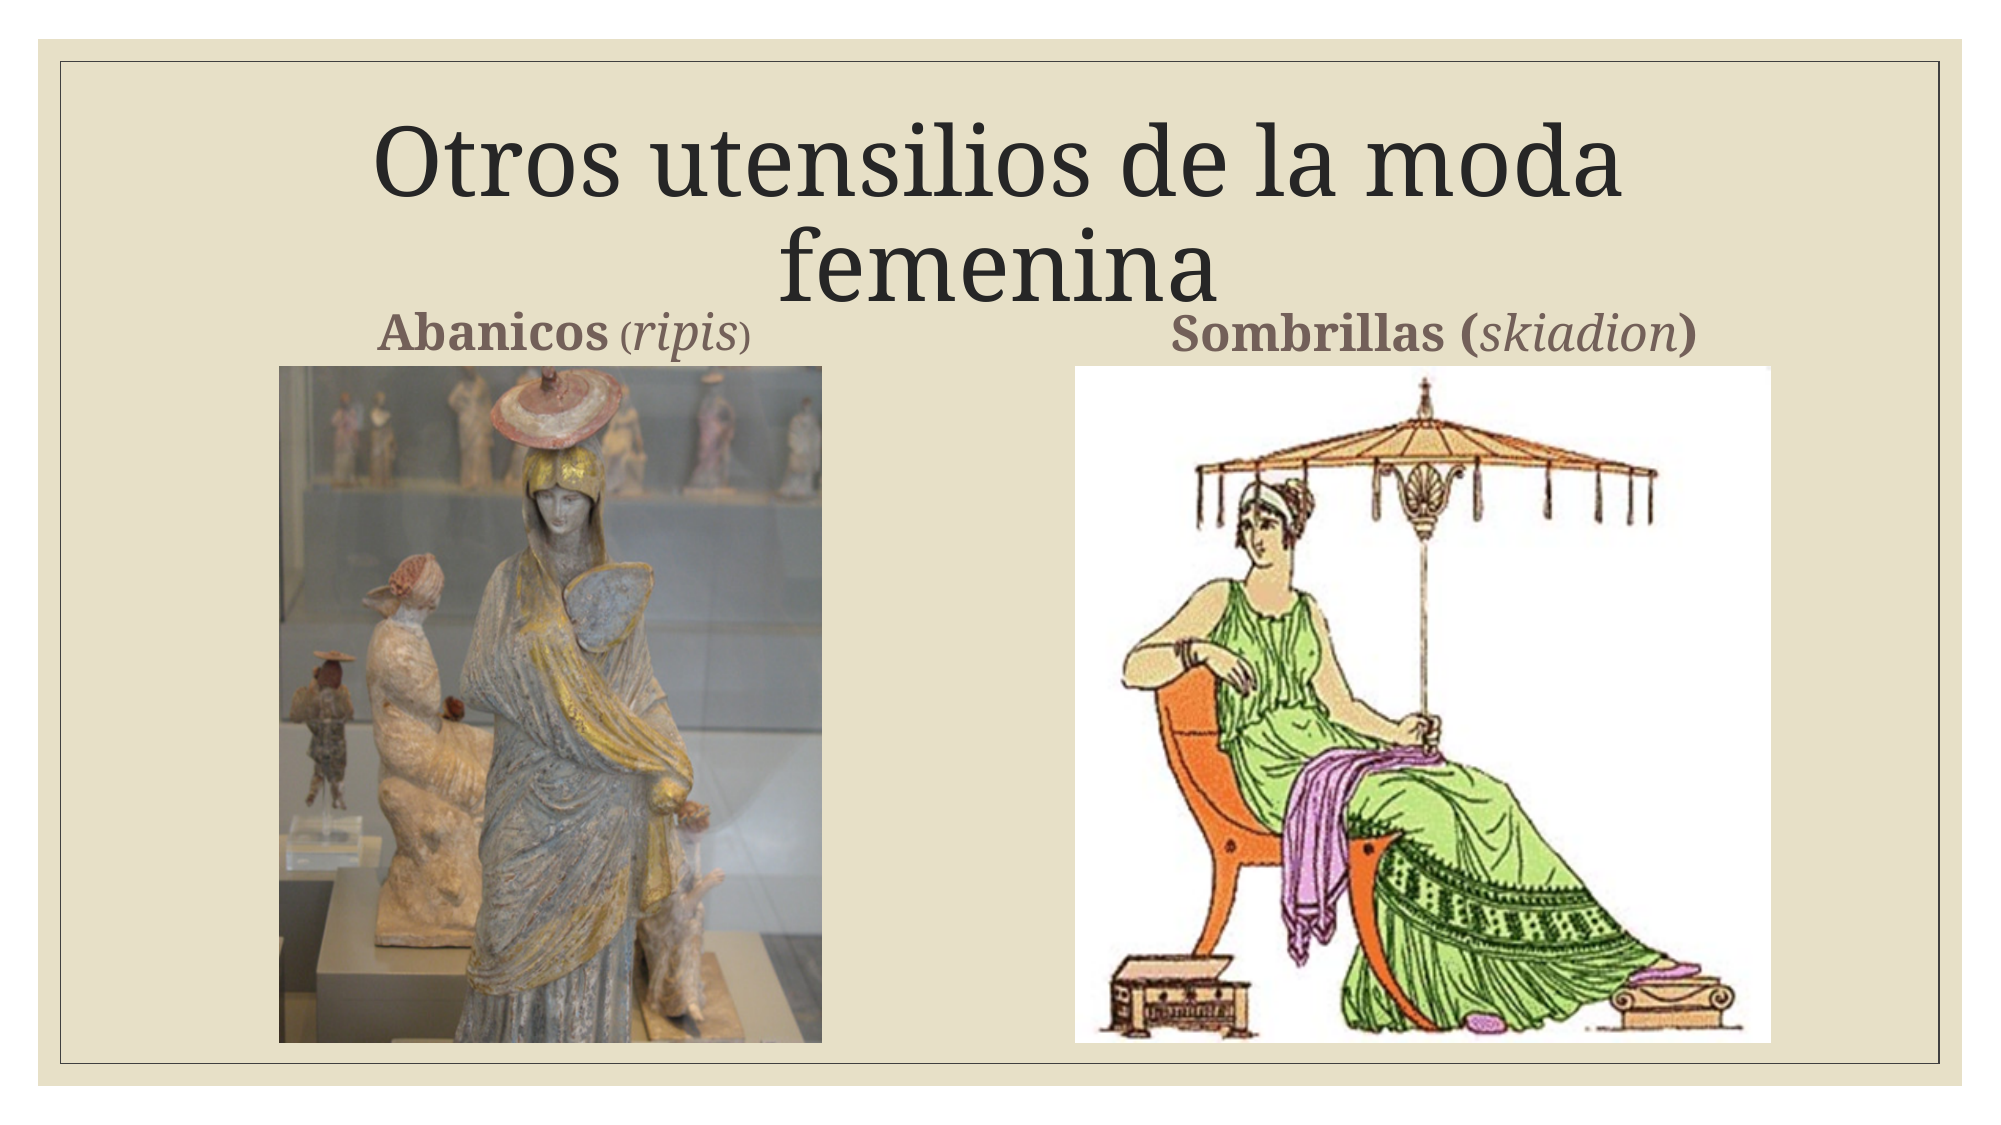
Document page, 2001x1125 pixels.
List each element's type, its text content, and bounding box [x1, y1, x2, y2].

list Sombrillas (skiadion) [1044, 278, 1825, 384]
title Otros utensilios de la moda femenina [174, 105, 1825, 331]
list Abanicos (ripis) [174, 277, 955, 383]
picture [1075, 366, 1771, 1043]
picture [279, 366, 822, 1043]
